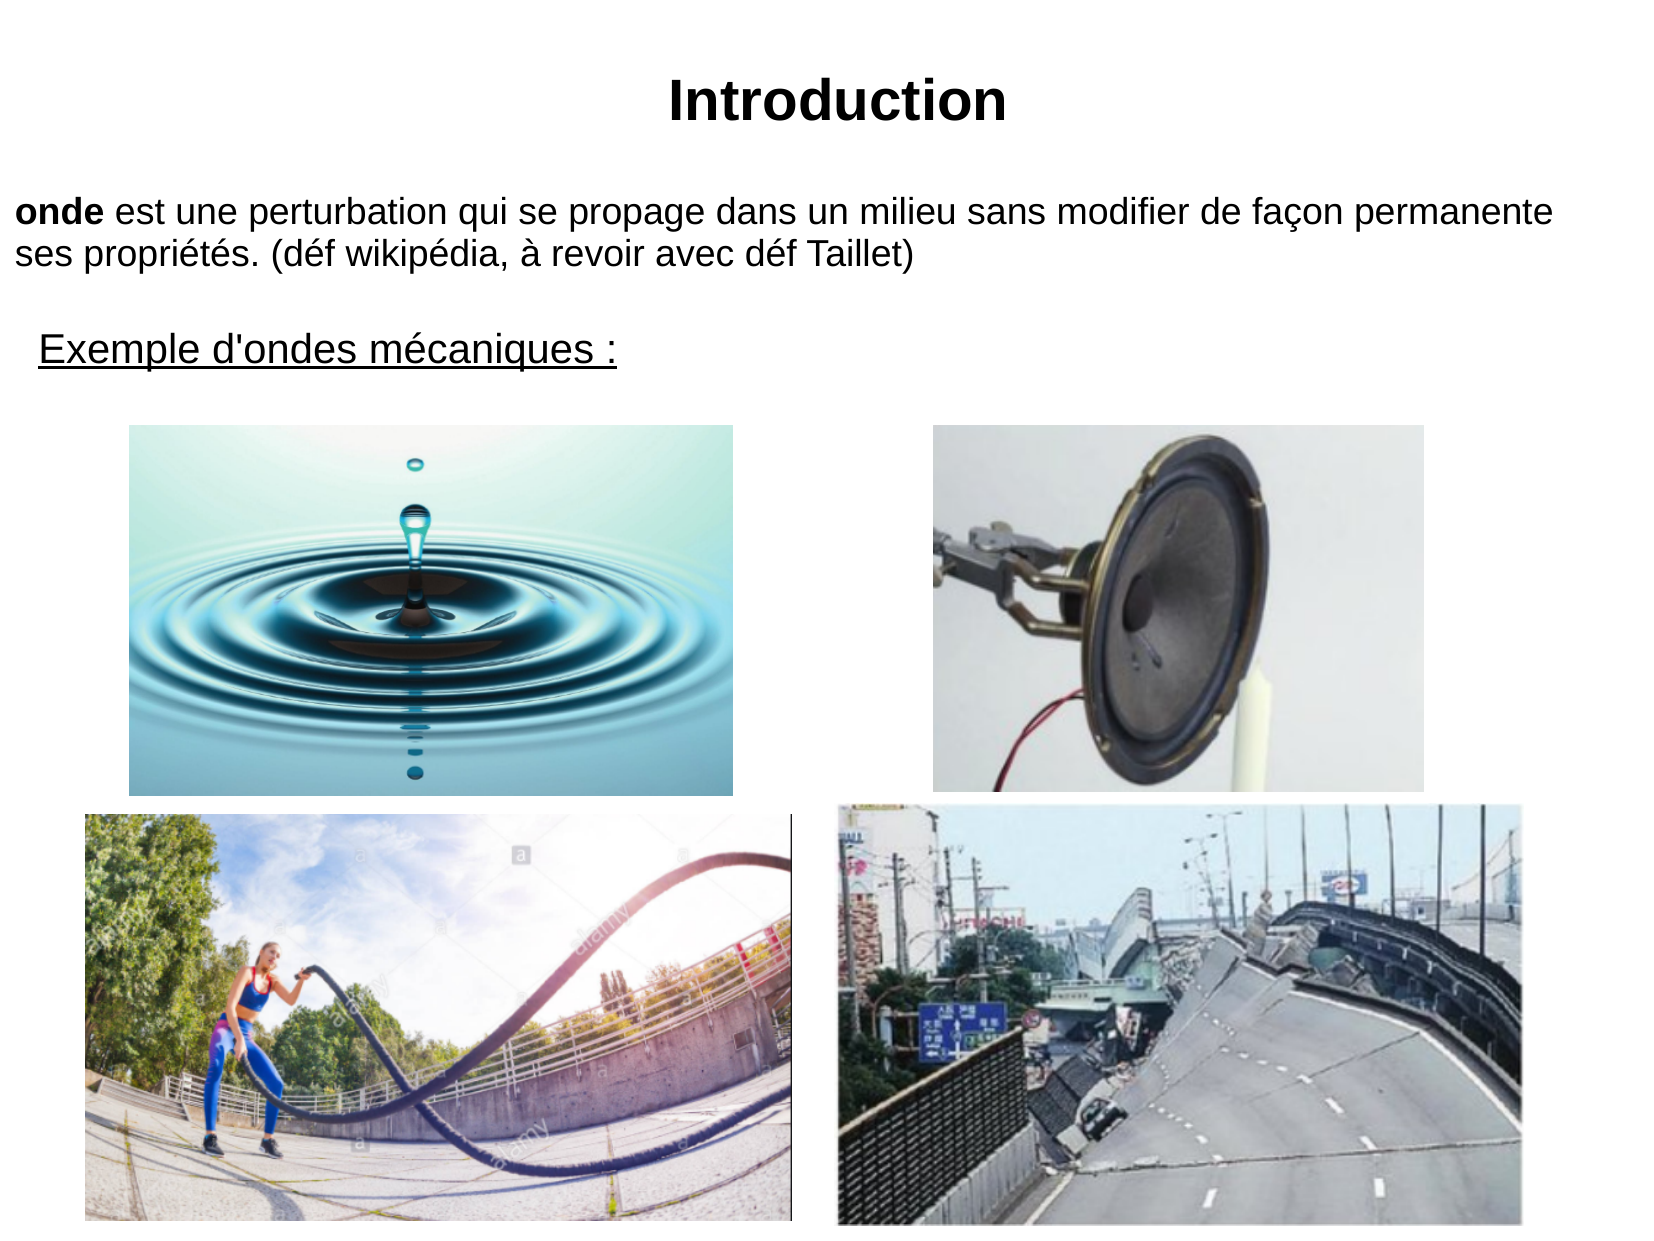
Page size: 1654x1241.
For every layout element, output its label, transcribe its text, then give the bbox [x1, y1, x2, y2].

text_box onde est une perturbation qui se propage dans un milieu sans modifier de façon permanente ses propriétés. (déf wikipédia, à revoir avec déf Taillet) [0, 183, 1631, 284]
picture [129, 425, 733, 796]
picture [834, 803, 1524, 1226]
picture [933, 425, 1424, 792]
picture [85, 814, 792, 1221]
text_box Exemple d'ondes mécaniques : [23, 318, 1323, 381]
text_box Introduction [248, 60, 1430, 142]
